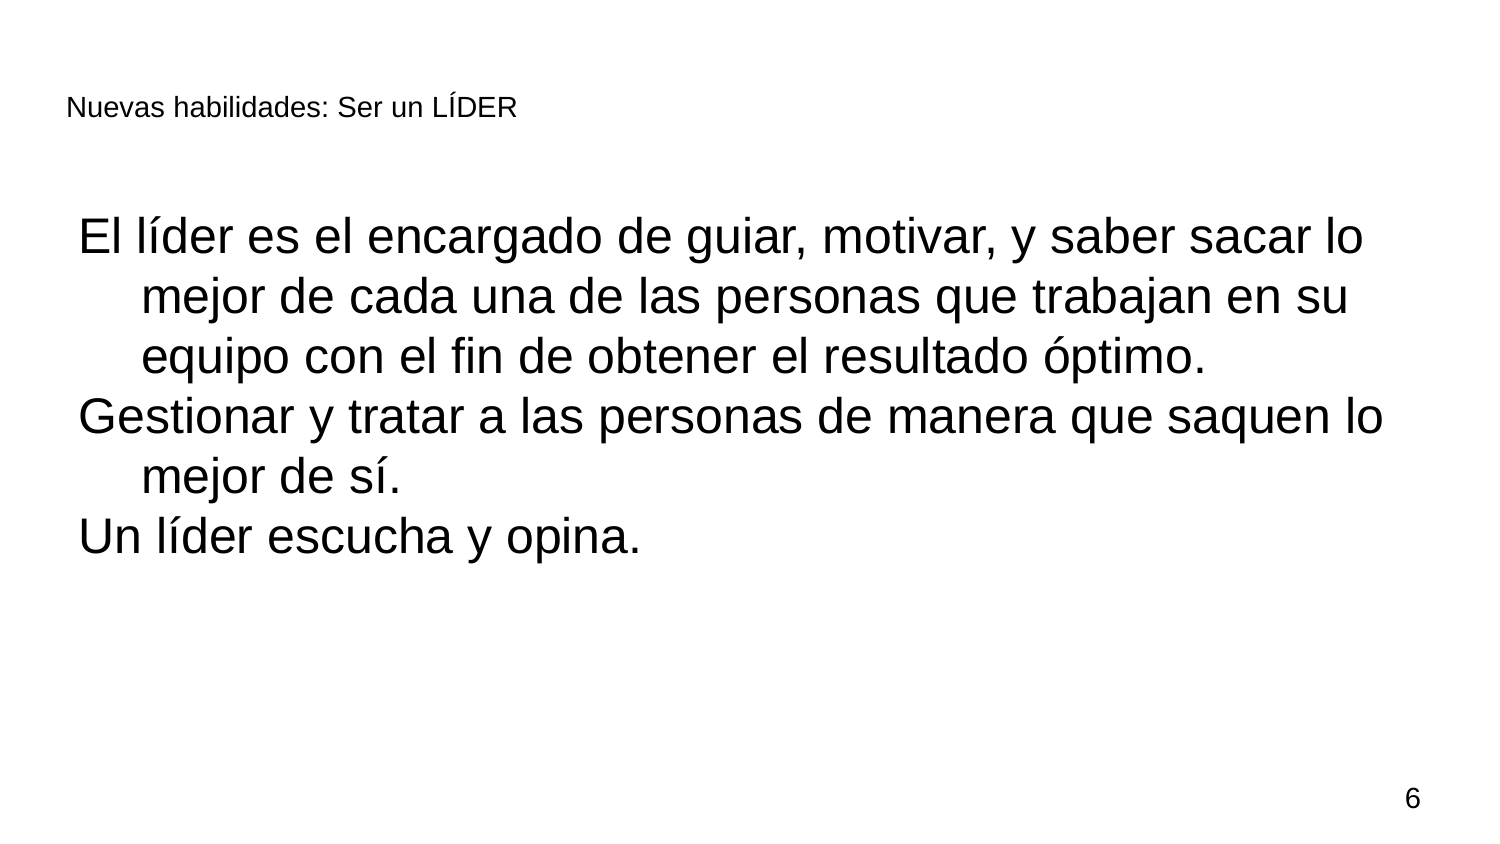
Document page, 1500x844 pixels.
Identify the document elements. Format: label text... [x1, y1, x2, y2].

slide_number <número> [1389, 764, 1480, 830]
title Nuevas habilidades: Ser un LÍDER [51, 72, 1449, 167]
list El líder es el encargado de guiar, motivar, y saber sacar lo mejor de cada una de las personas que trabajan en su equipo con el fin de obtener el resultado óptimo. Gestionar y tratar a las personas de manera que saquen lo mejor de sí. Un líder escucha y opina. [51, 189, 1449, 750]
